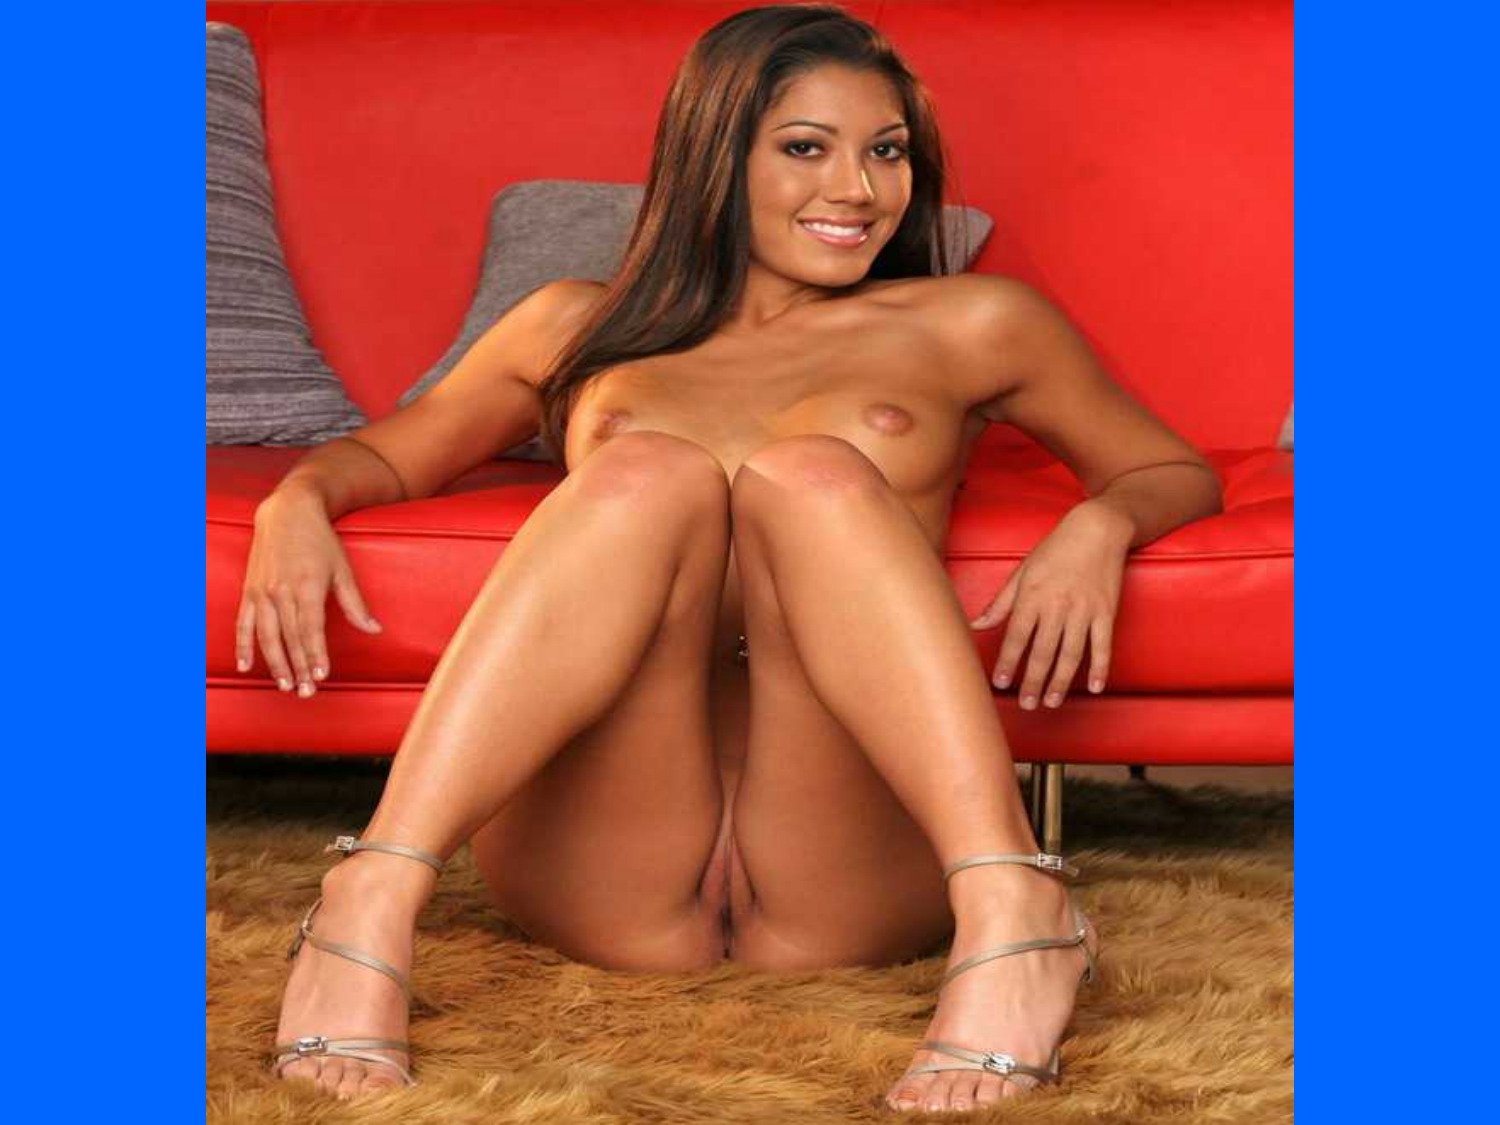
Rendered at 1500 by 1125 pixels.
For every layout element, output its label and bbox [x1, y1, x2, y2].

picture [206, 0, 1294, 1125]
